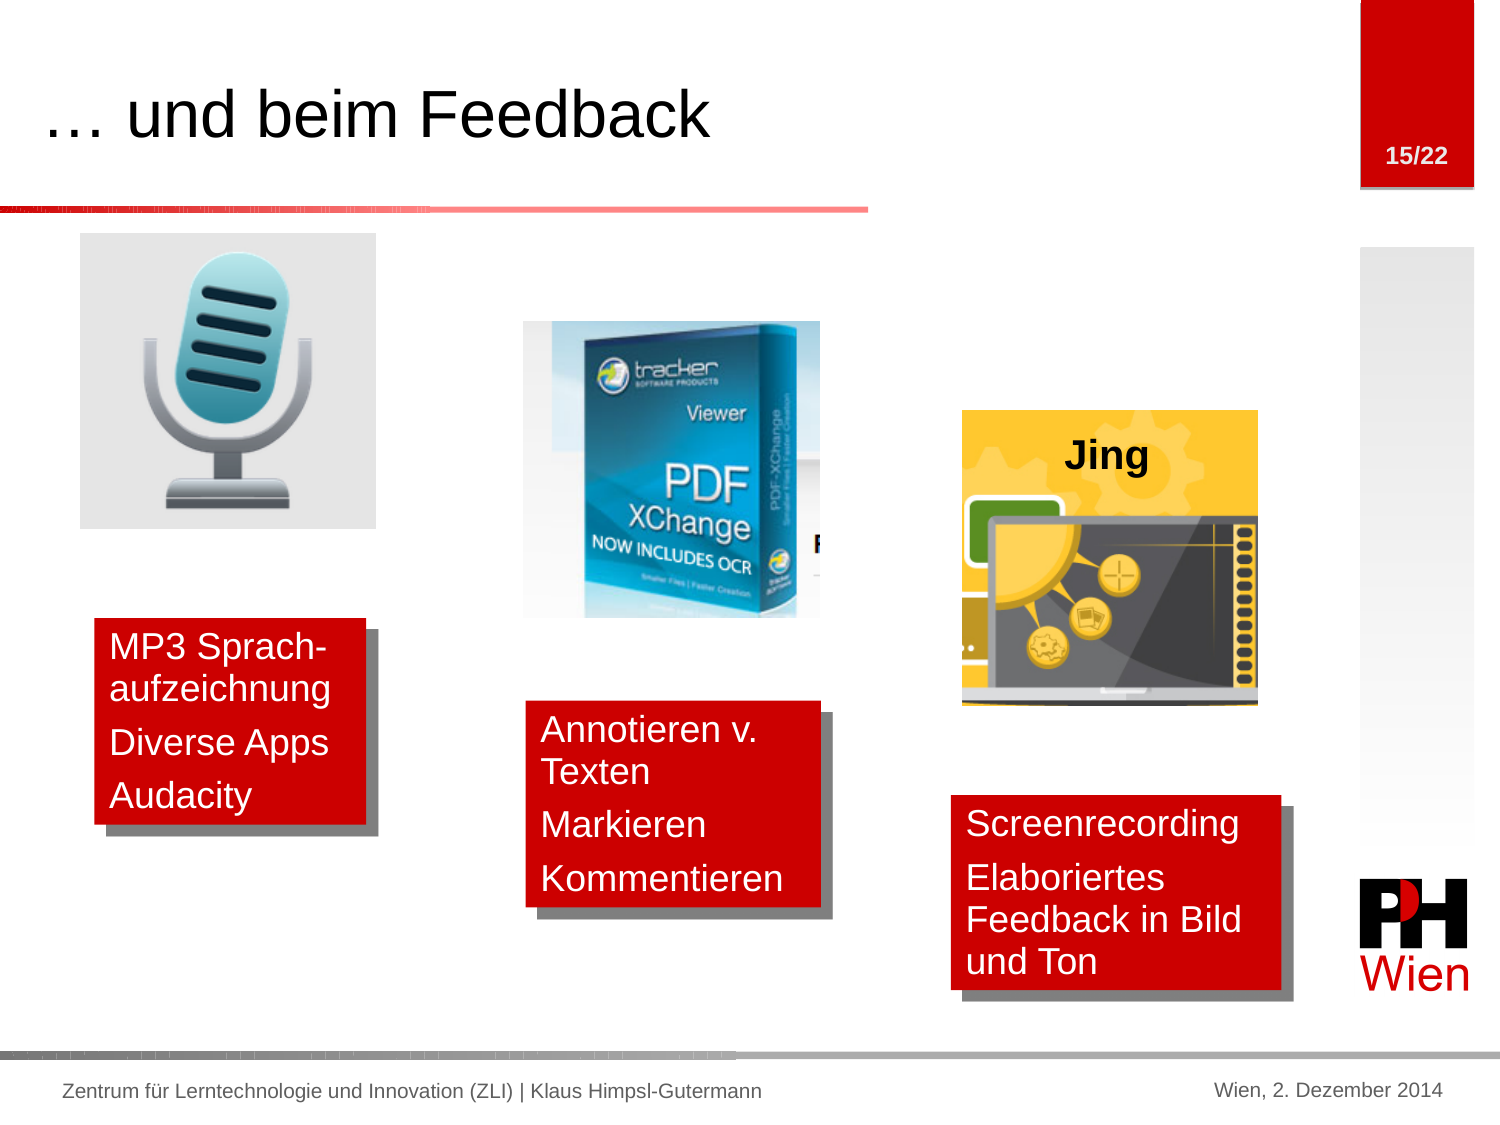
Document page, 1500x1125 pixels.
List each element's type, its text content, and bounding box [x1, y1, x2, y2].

text_box Jing [1033, 425, 1182, 485]
picture [523, 321, 820, 618]
text_box Annotieren v. Texten Markieren Kommentieren [525, 700, 821, 908]
picture [1354, 873, 1474, 997]
text_box Screenrecording Elaboriertes Feedback in Bild und Ton [950, 795, 1282, 991]
title … und beim Feedback [41, 75, 1294, 155]
picture [962, 410, 1258, 706]
picture [80, 233, 376, 529]
text_box MP3 Sprach-aufzeichnung Diverse Apps Audacity [94, 618, 367, 825]
